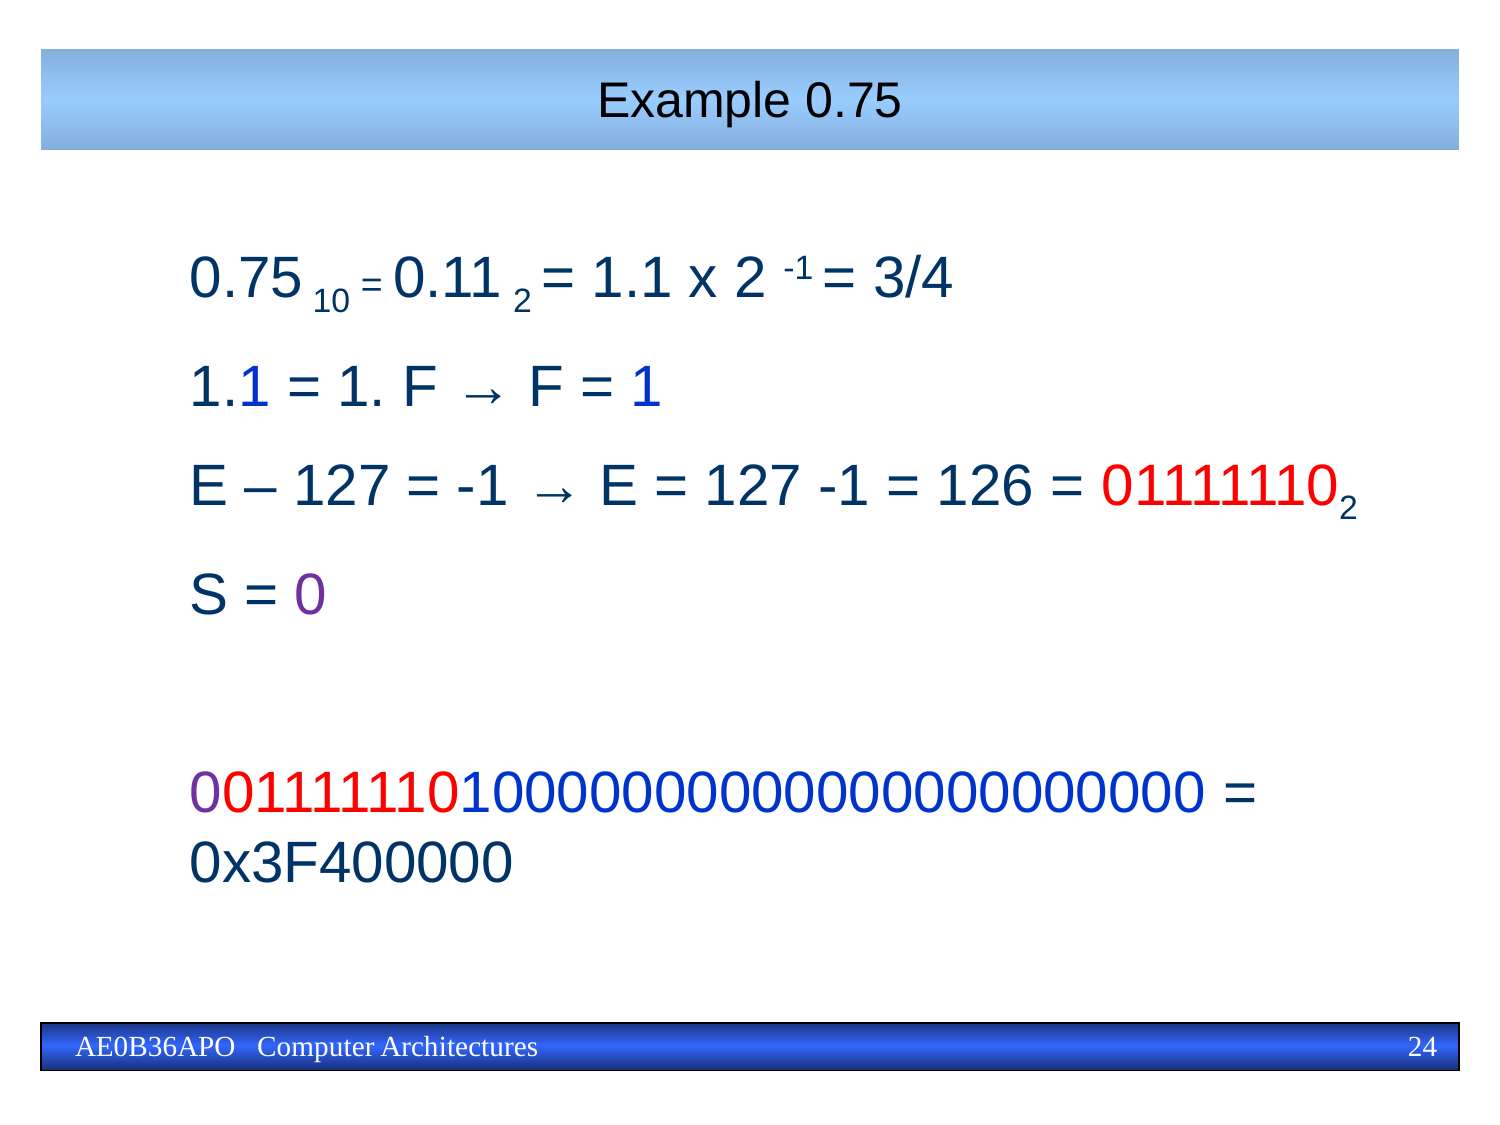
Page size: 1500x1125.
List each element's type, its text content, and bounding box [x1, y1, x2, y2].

title Example 0.75 [41, 49, 1459, 150]
text_box 0.75 10 = 0.11 2 = 1.1 x 2 -1 = 3/4 1.1 = 1. F → F = 1 E – 127 = -1 → E = 127 -1 = 126 = 011111102 S = 0 00111111010000000000000000000000 = 0x3F400000 [174, 231, 1463, 902]
